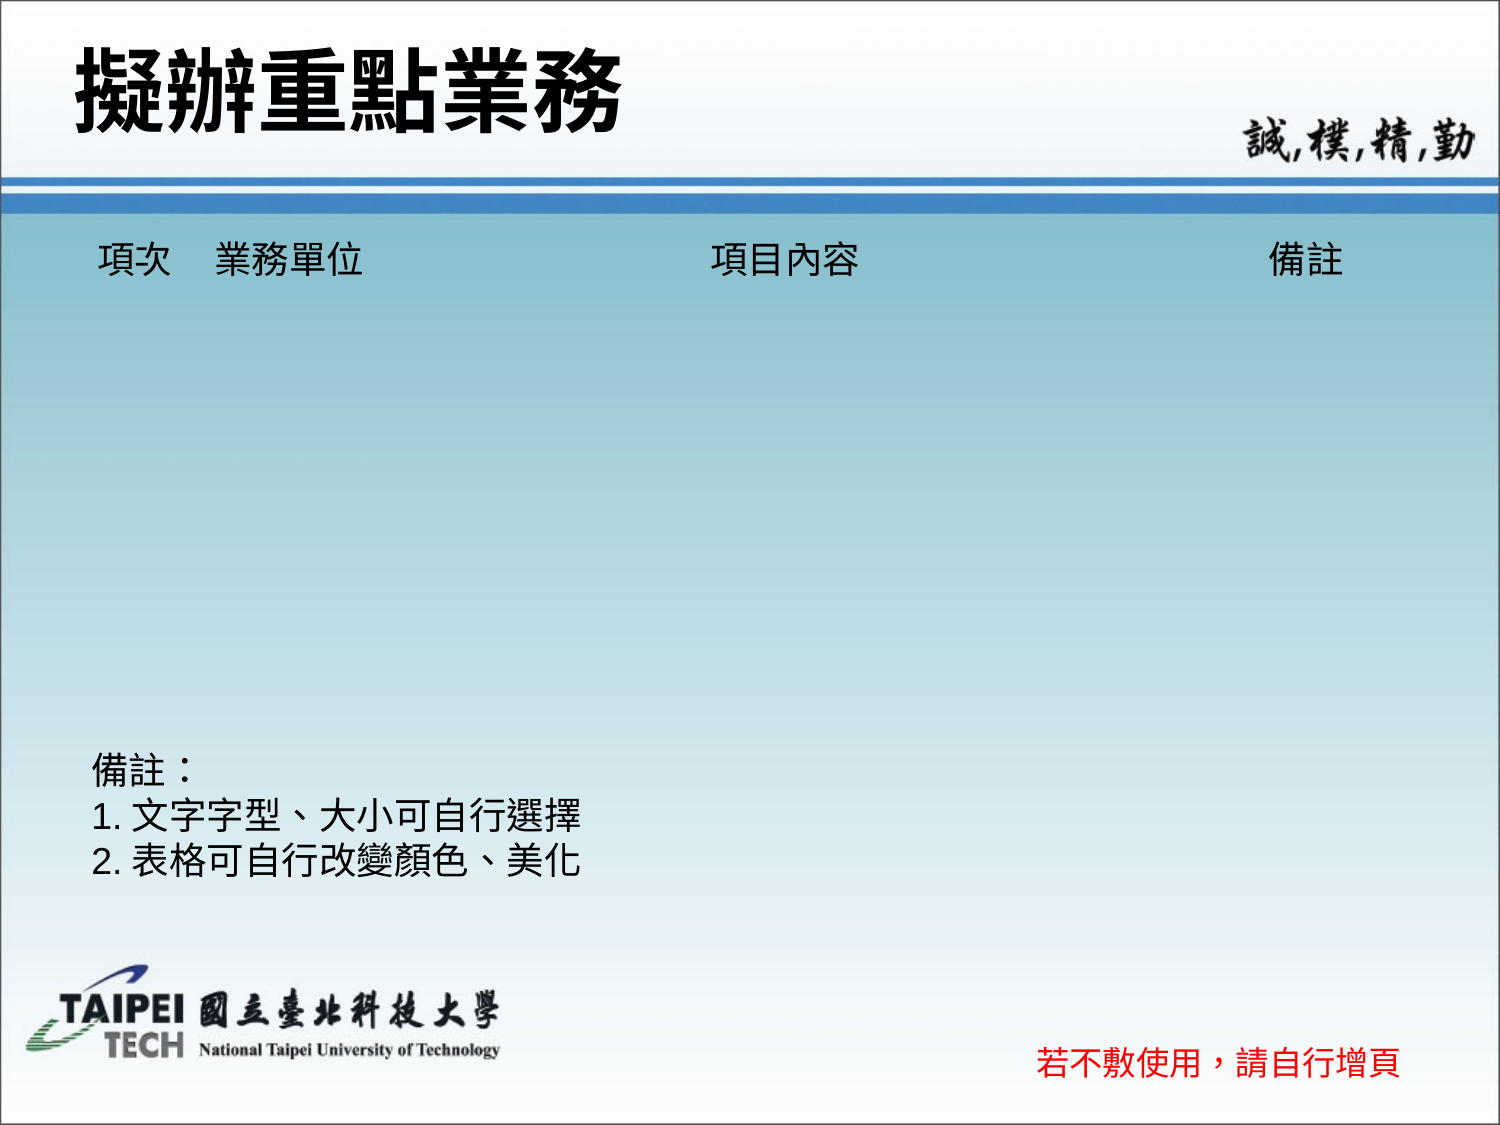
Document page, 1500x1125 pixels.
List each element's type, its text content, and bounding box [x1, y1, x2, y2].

table_cell [75, 614, 195, 679]
table_header 項次 [75, 223, 195, 292]
table_cell [384, 679, 1187, 743]
table_cell [384, 614, 1187, 679]
table_cell [384, 550, 1187, 614]
table_cell [1187, 292, 1425, 356]
table_cell [75, 679, 195, 743]
table_cell [384, 356, 1187, 421]
title 擬辦重點業務 [59, 0, 1182, 178]
table_cell [75, 356, 195, 421]
table_cell [195, 550, 384, 614]
table_cell [75, 292, 195, 356]
table_cell [1187, 679, 1425, 743]
table_cell [1187, 356, 1425, 421]
table_cell [195, 421, 384, 485]
table_header 備註 [1187, 223, 1425, 292]
table_cell [384, 292, 1187, 356]
table_cell [75, 485, 195, 550]
table_cell [1187, 421, 1425, 485]
table_cell [195, 679, 384, 739]
table_cell [1187, 550, 1425, 614]
table_cell [75, 421, 195, 485]
text_box 備註： 1.文字字型、大小可自行選擇 2.表格可自行改變顏色、美化 [76, 739, 691, 890]
table_cell [1187, 614, 1425, 679]
table_cell [1187, 485, 1425, 550]
table_cell [195, 485, 384, 550]
table_cell [384, 485, 1187, 550]
picture [0, 0, 1500, 1125]
text_box 若不敷使用，請自行增頁 [1021, 1034, 1471, 1090]
table_cell [195, 292, 384, 356]
table_header 項目內容 [384, 223, 1187, 292]
table_cell [75, 550, 195, 614]
table_cell [195, 356, 384, 421]
table_cell [195, 614, 384, 679]
table_header 業務單位 [195, 223, 384, 292]
table_cell [384, 421, 1187, 485]
